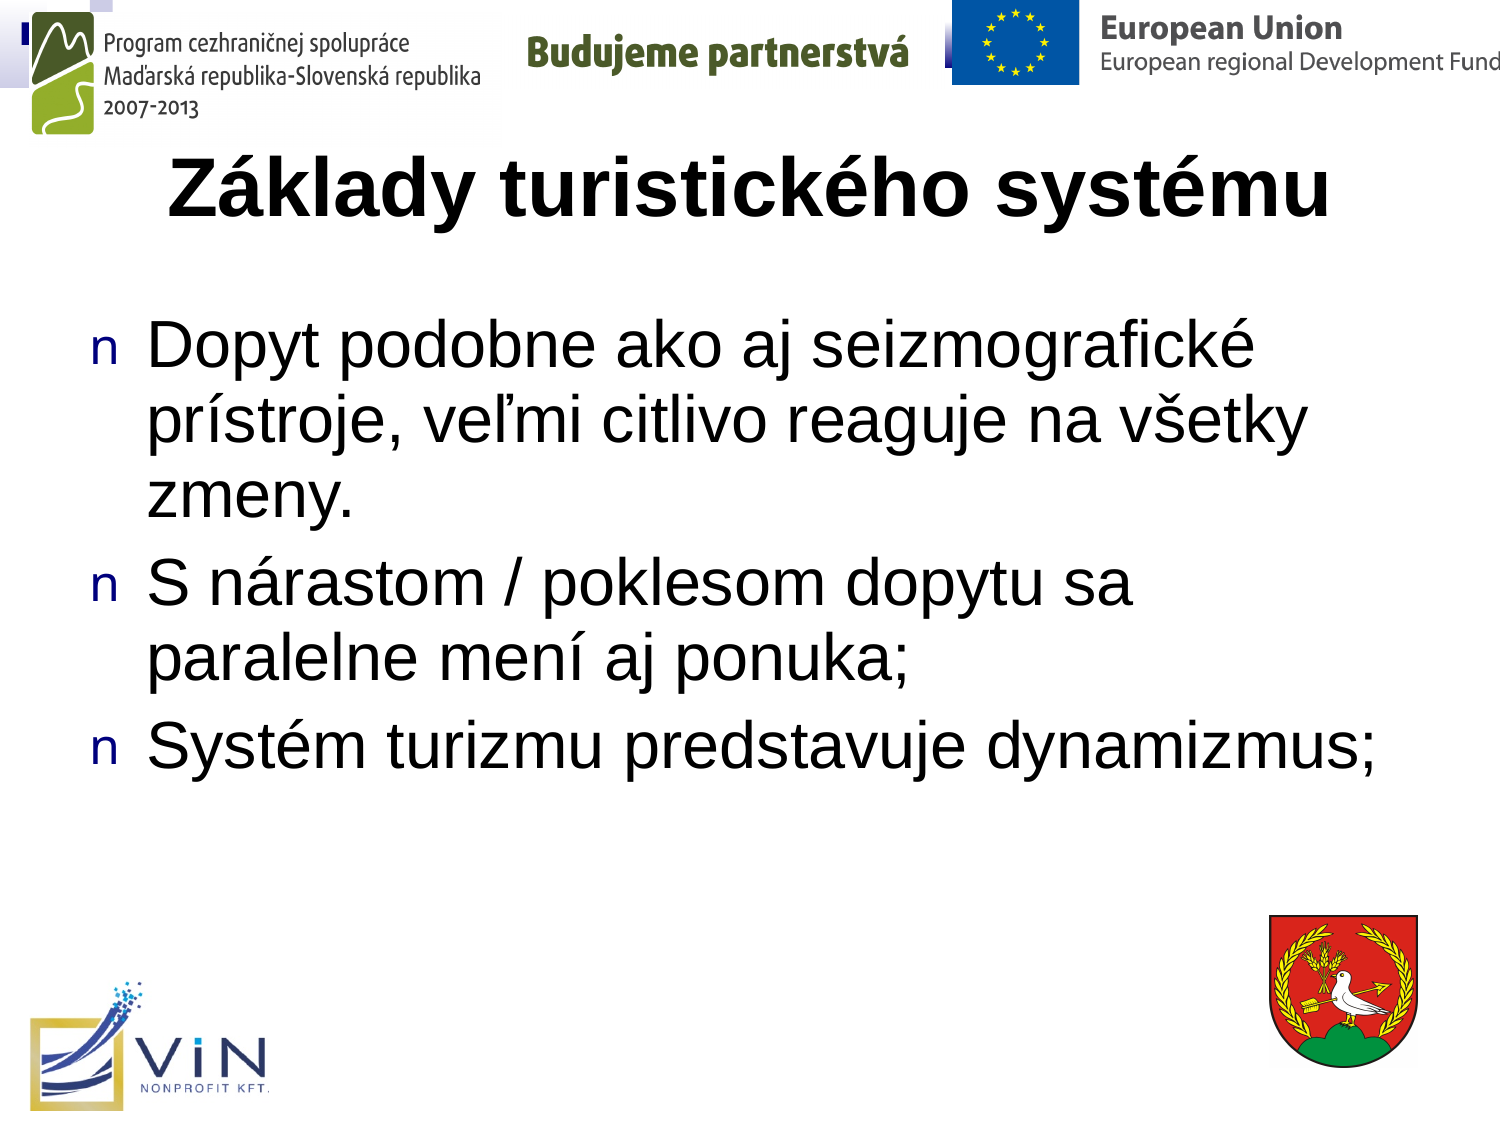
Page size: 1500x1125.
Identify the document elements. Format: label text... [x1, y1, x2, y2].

picture [7, 980, 269, 1111]
picture [1269, 915, 1418, 1068]
picture [29, 12, 945, 148]
list Dopyt podobne ako aj seizmografické prístroje, veľmi citlivo reaguje na všetky zmeny. S nárastom / poklesom dopytu sa paralelne mení aj ponuka; Systém turizmu predstavuje dynamizmus; [75, 299, 1438, 1013]
picture [952, 0, 1500, 87]
title Základy turistického systému [75, 75, 1425, 299]
